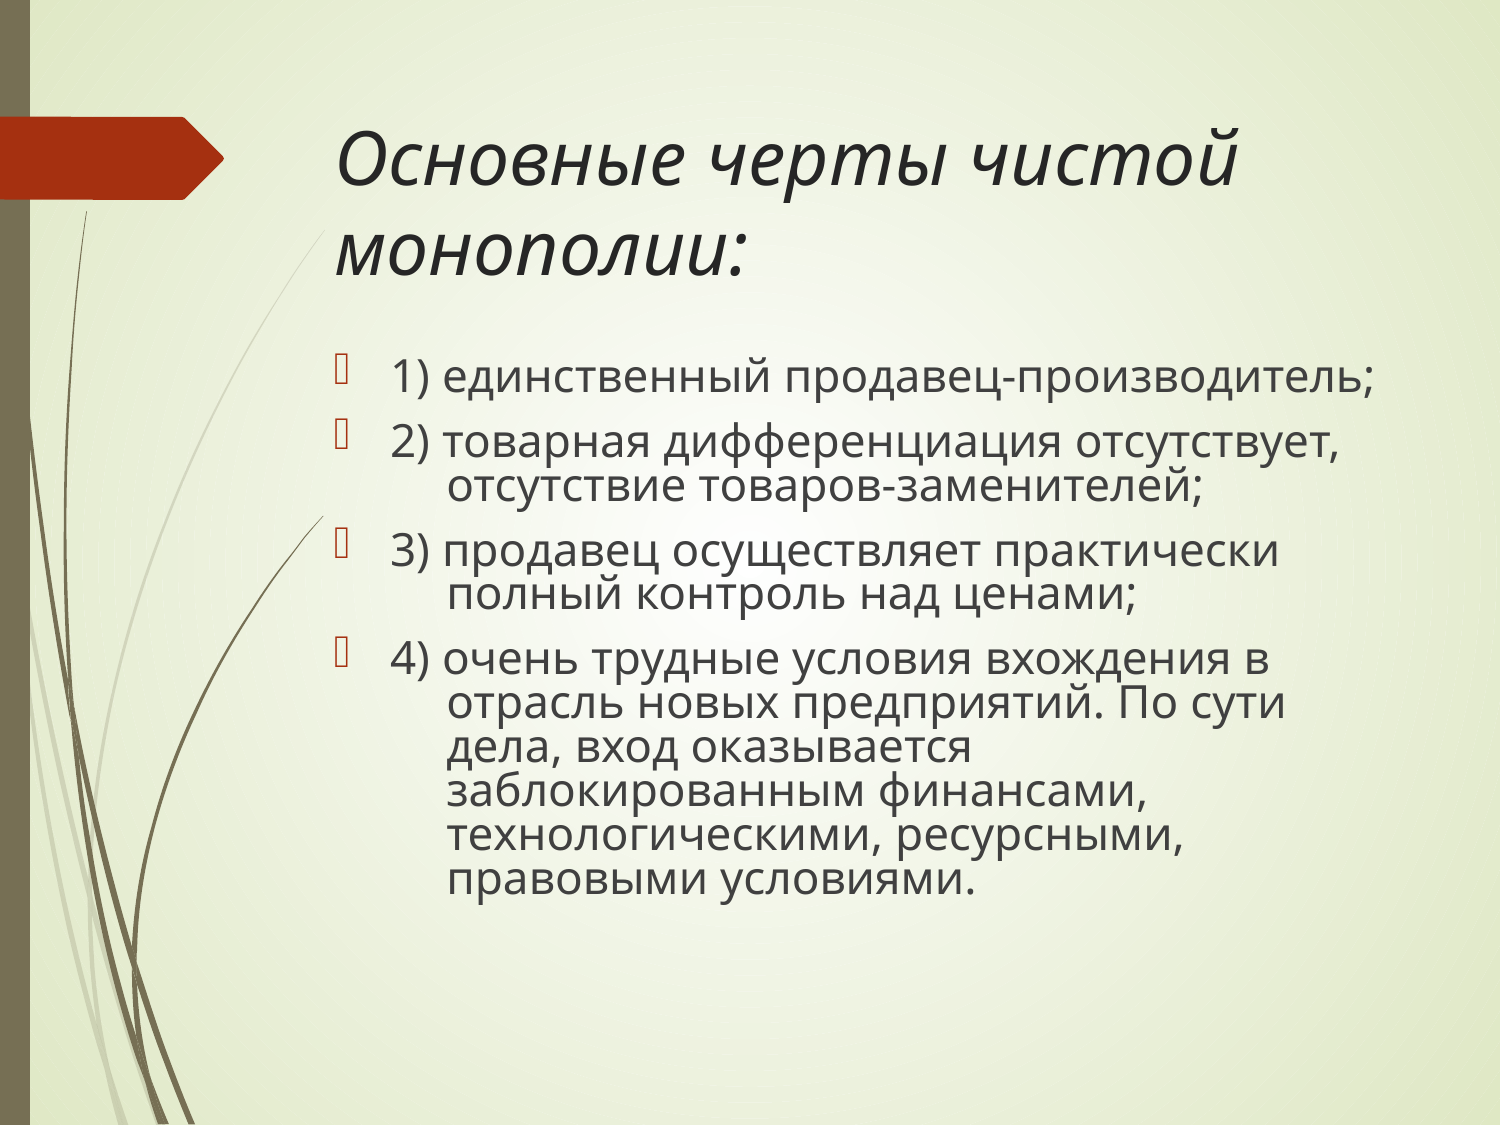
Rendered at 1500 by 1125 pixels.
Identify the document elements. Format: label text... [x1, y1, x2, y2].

title Основные черты чистой монополии: [319, 102, 1400, 313]
list 1) единственный продавец-производитель; 2) товарная дифференциация отсутствует, отсутствие товаров-заменителей; 3) продавец осуществляет практически полный контроль над ценами; 4) очень трудные условия вхождения в отрасль новых предприятий. По сути дела, вход оказывается заблокированным финансами, технологическими, ресурсными, правовыми условиями. [318, 350, 1401, 970]
